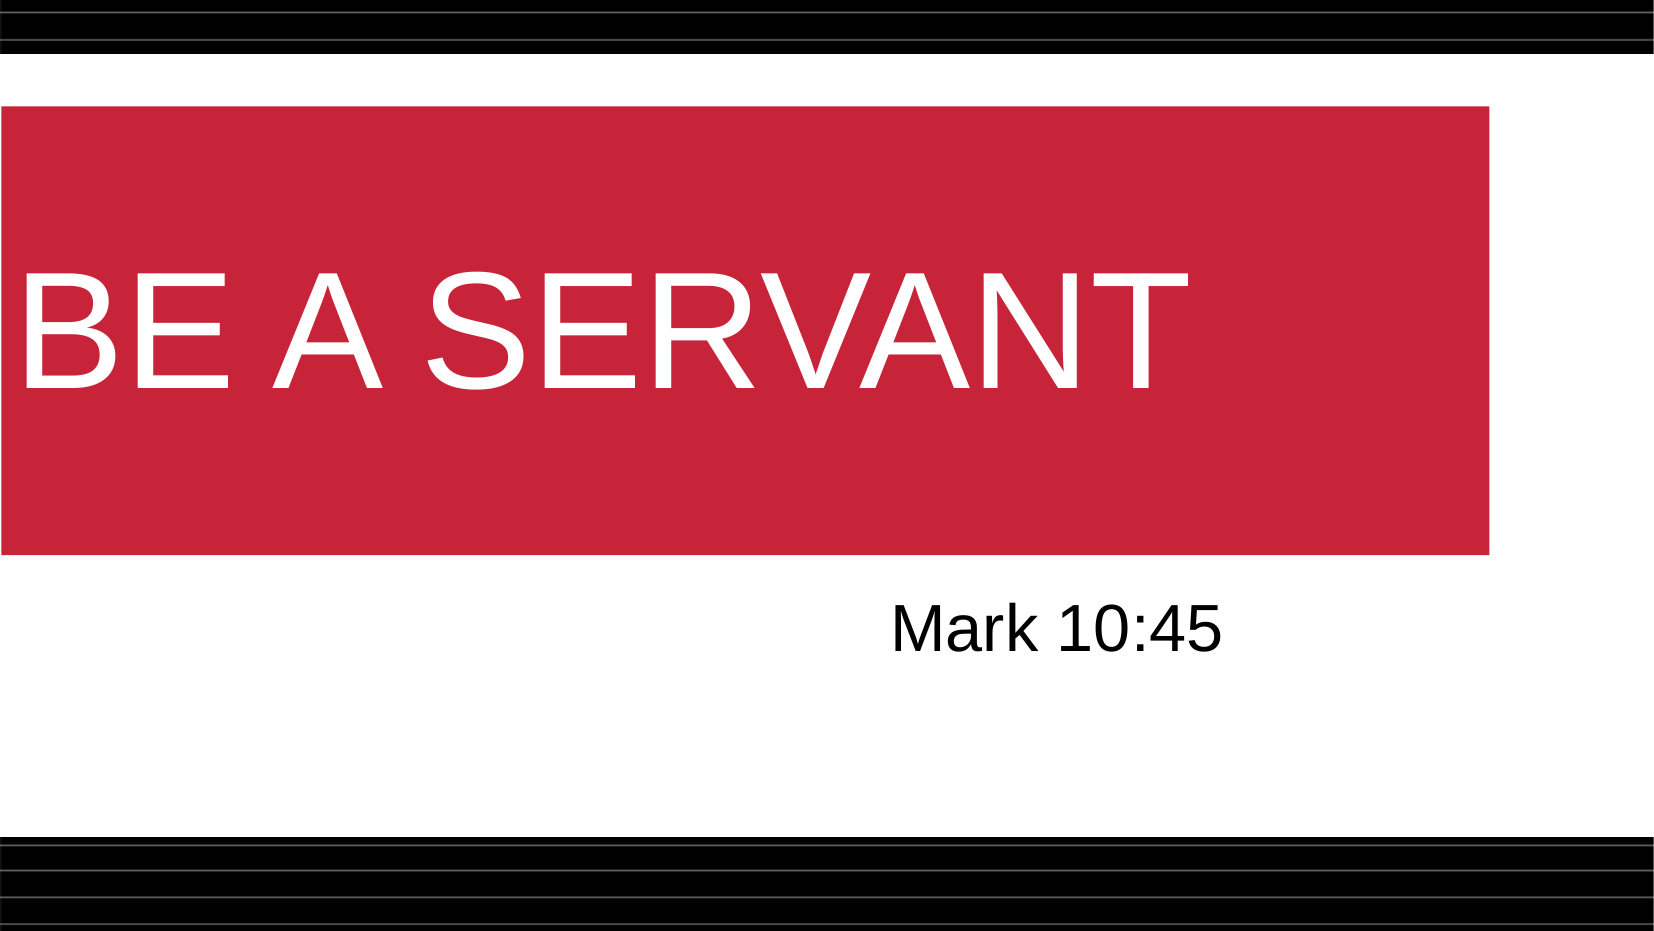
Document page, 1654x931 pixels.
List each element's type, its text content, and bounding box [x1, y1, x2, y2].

picture [0, 0, 1654, 54]
title BE A SERVANT [1, 106, 1490, 556]
picture [0, 837, 1654, 931]
subtitle Mark 10:45 [625, 590, 1489, 804]
